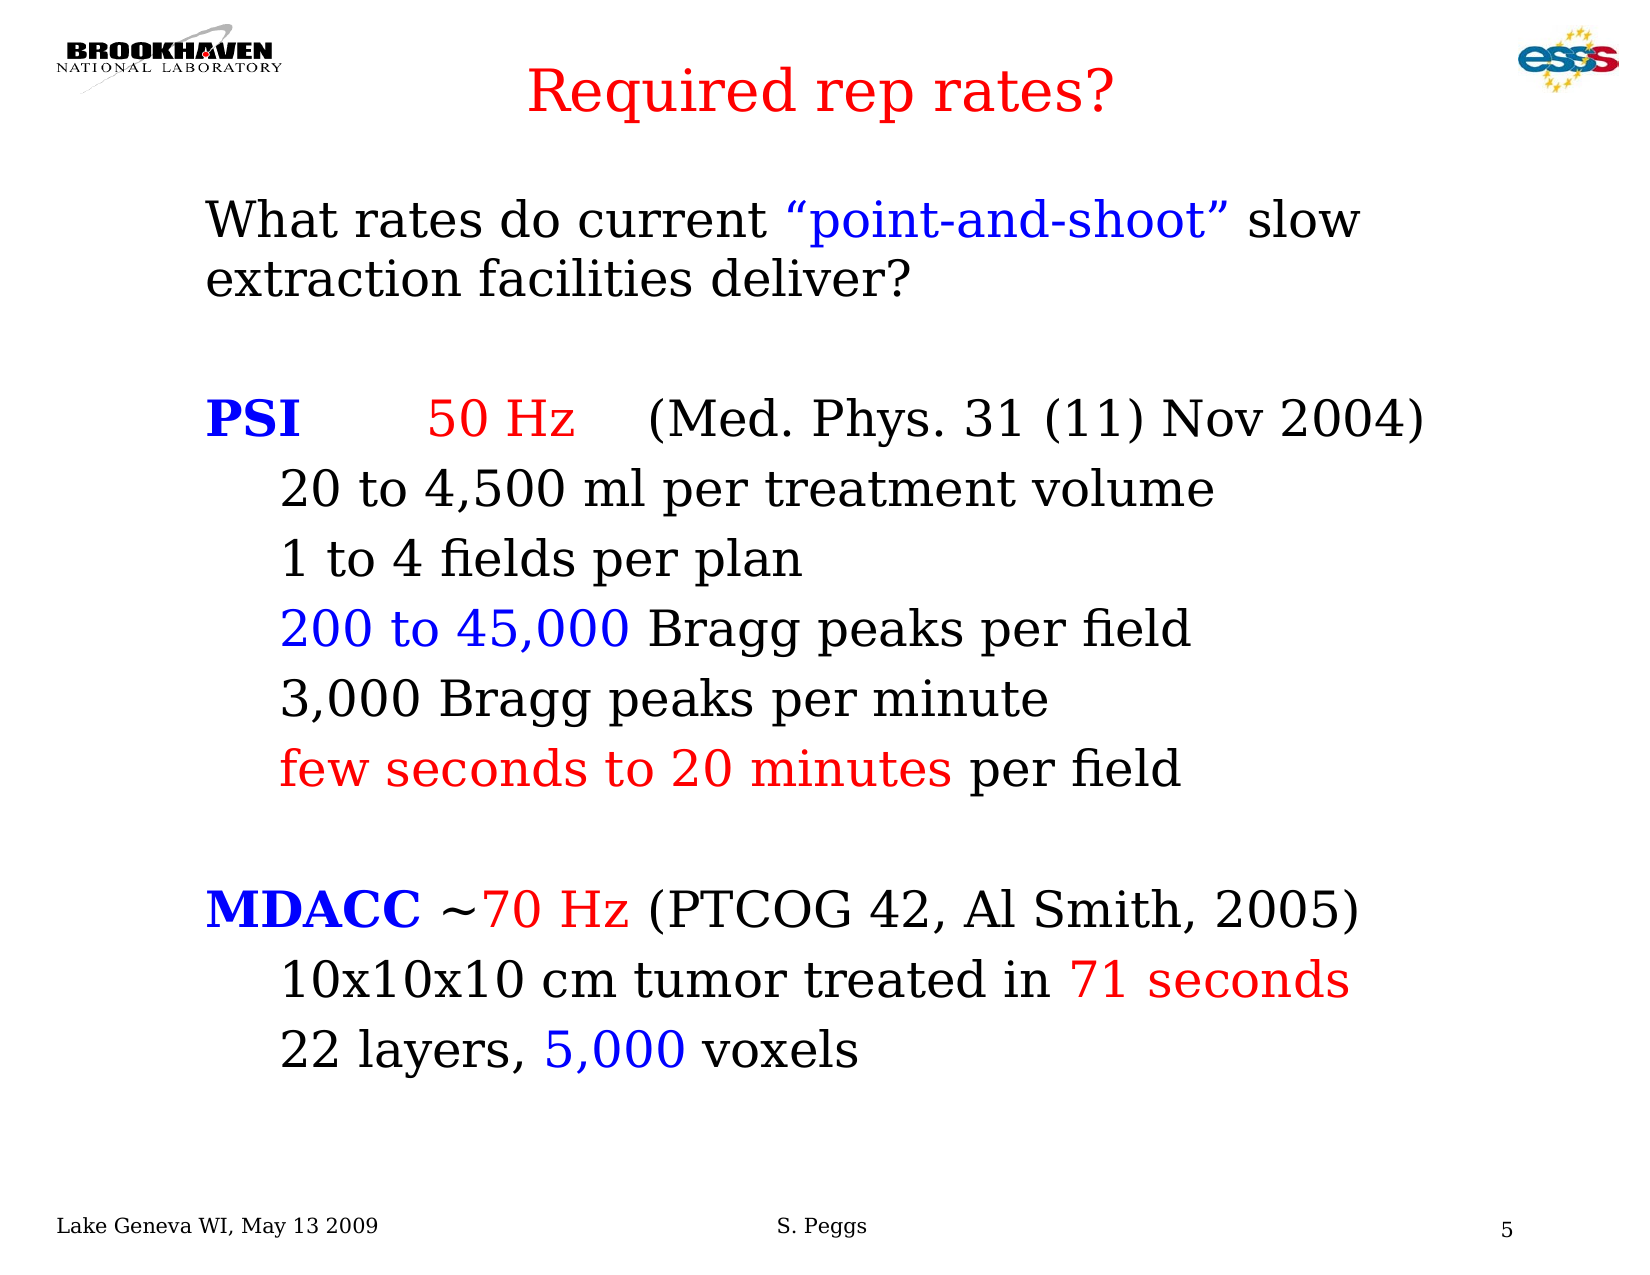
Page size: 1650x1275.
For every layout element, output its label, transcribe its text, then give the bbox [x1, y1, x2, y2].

picture [56, 24, 282, 94]
picture [1555, 52, 1566, 57]
picture [1518, 25, 1619, 93]
text_box What rates do current “point-and-shoot” slow extraction facilities deliver? PSI 50 Hz (Med. Phys. 31 (11) Nov 2004) 20 to 4,500 ml per treatment volume 1 to 4 fields per plan 200 to 45,000 Bragg peaks per field 3,000 Bragg peaks per minute few seconds to 20 minutes per field MDACC ~70 Hz (PTCOG 42, Al Smith, 2005) 10x10x10 cm tumor treated in 71 seconds 22 layers, 5,000 voxels [205, 191, 1445, 1080]
text_box Required rep rates? [526, 57, 1124, 145]
